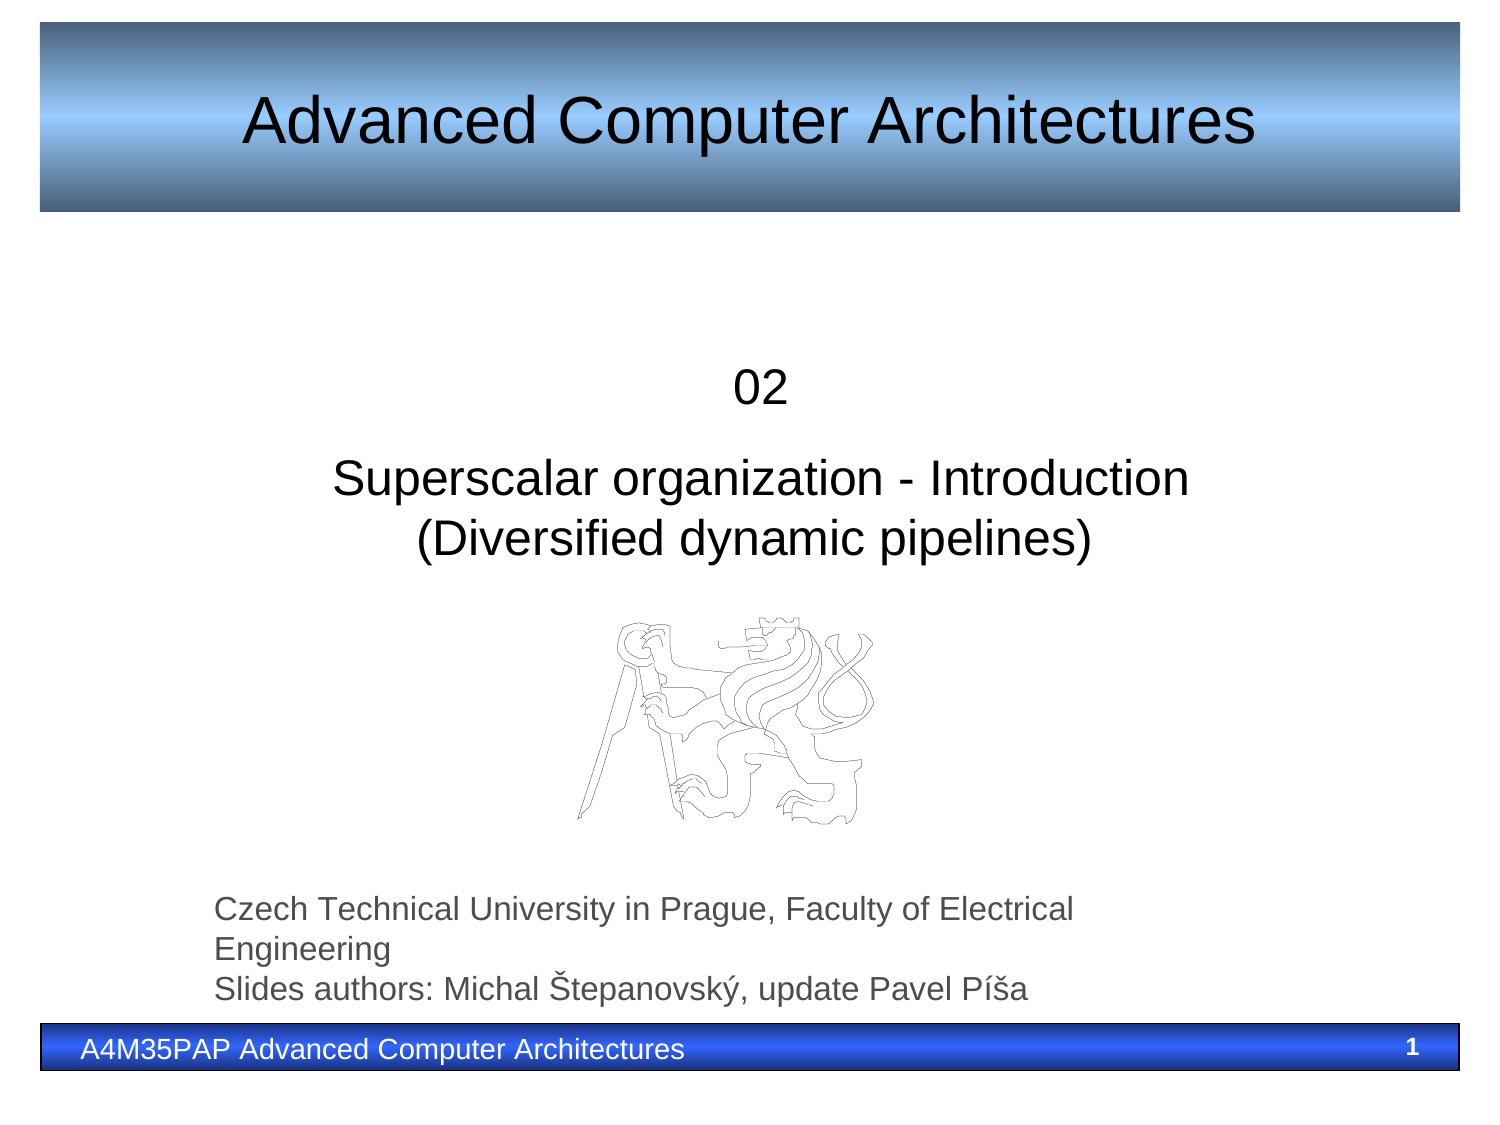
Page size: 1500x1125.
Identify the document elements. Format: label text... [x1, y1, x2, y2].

text_box 02 Superscalar organization - Introduction (Diversified dynamic pipelines) [64, 346, 1459, 574]
text_box Advanced Computer Architectures [39, 22, 1461, 212]
chart [574, 614, 879, 831]
text_box Czech Technical University in Prague, Faculty of Electrical Engineering Slides authors: Michal Štepanovský, update Pavel Píša [199, 879, 1278, 1015]
